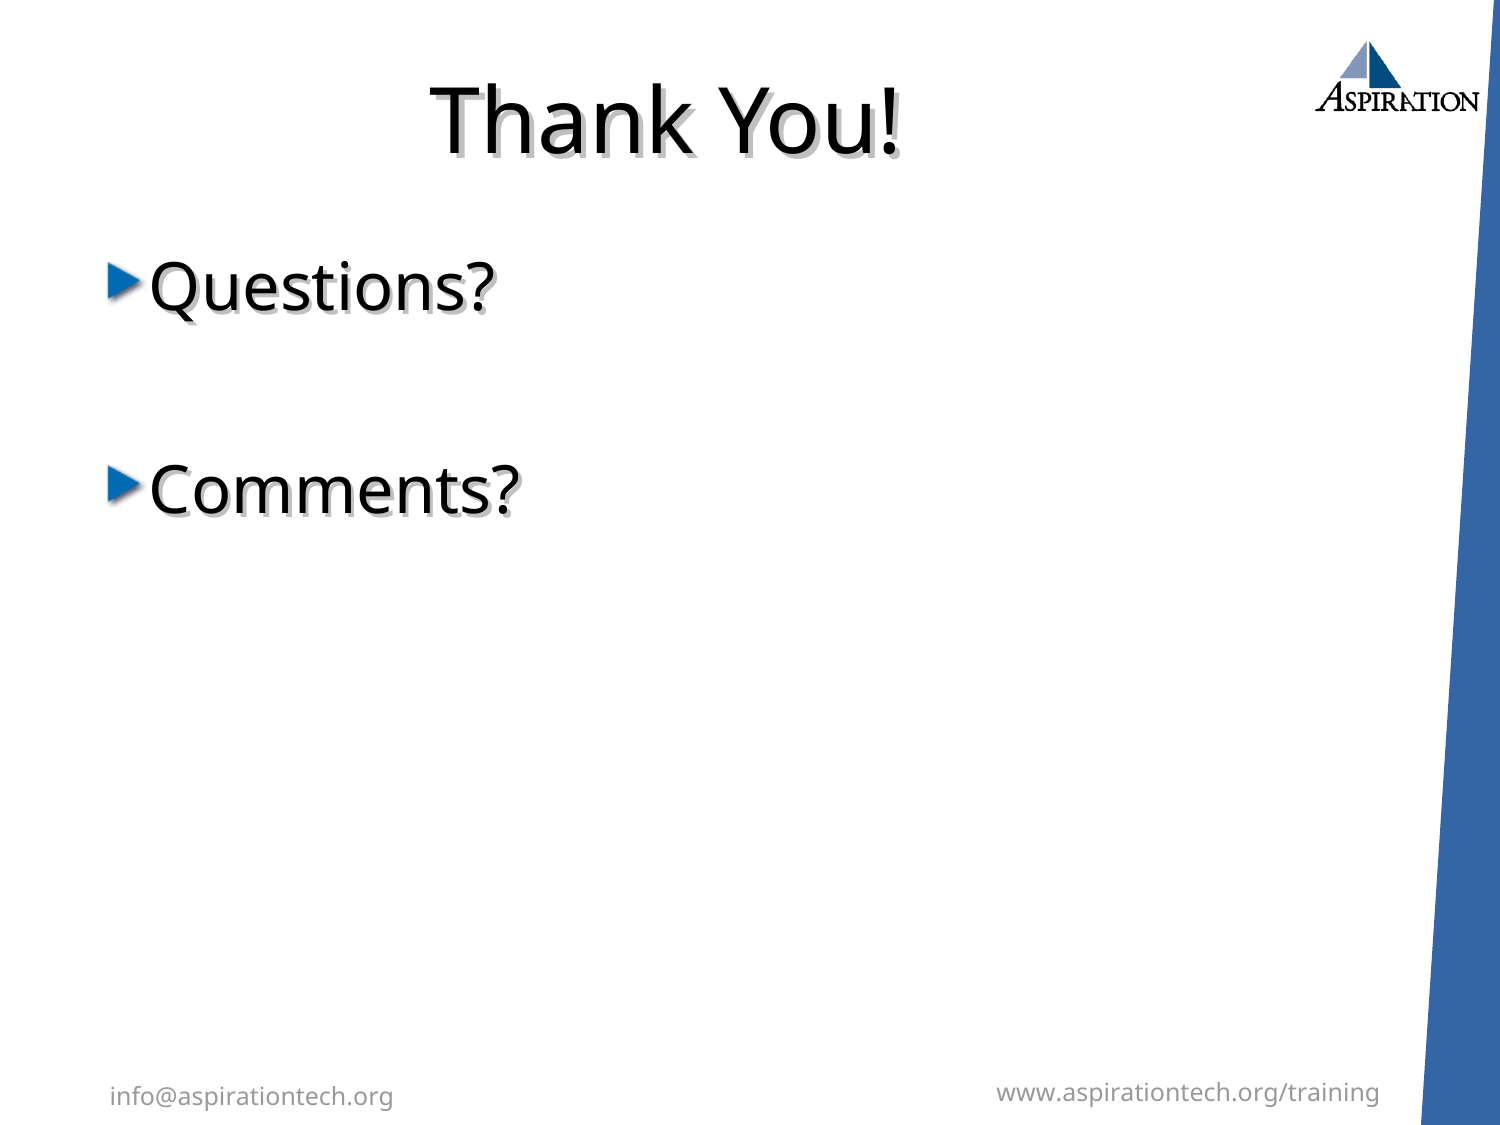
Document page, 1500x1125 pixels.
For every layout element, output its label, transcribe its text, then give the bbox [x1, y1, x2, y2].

list Questions? Comments? [49, 238, 1447, 892]
title Thank You! [49, 19, 1284, 206]
picture [1315, 41, 1480, 120]
